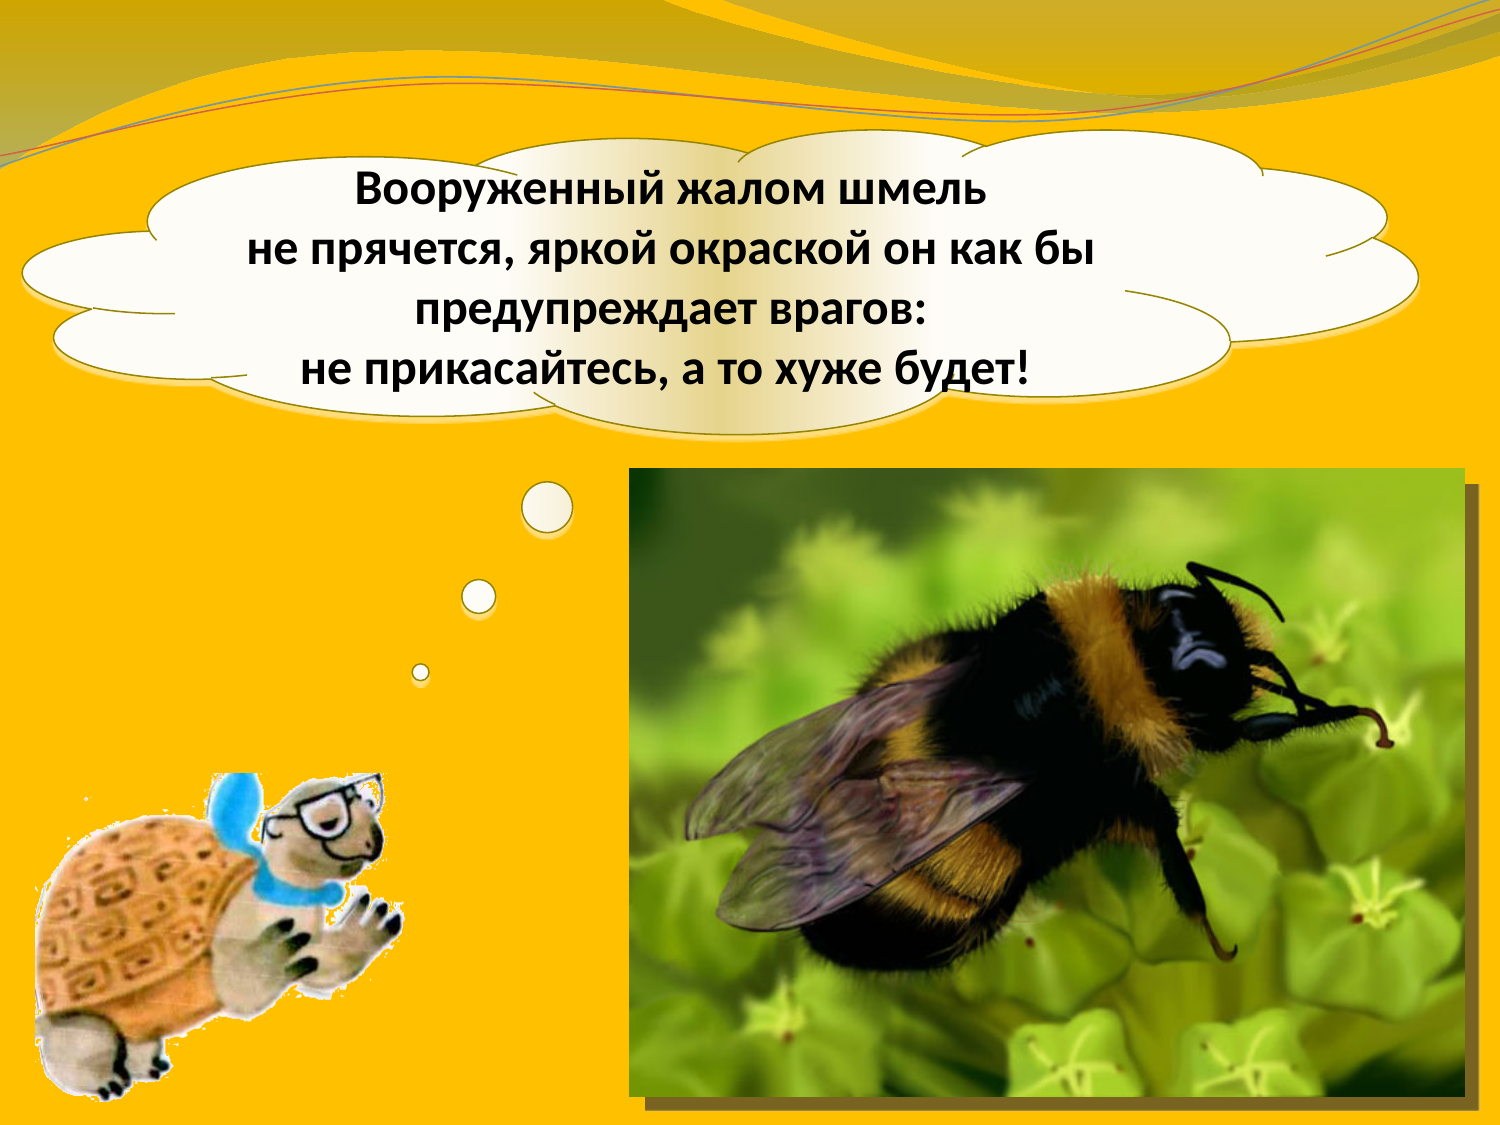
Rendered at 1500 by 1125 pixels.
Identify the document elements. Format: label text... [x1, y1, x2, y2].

text_box Вооруженный жалом шмель не прячется, яркой окраской он как бы предупреждает врагов: не прикасайтесь, а то хуже будет! [22, 129, 1419, 435]
picture [629, 468, 1465, 1097]
picture [35, 773, 411, 1110]
text_box Вооруженный жалом шмель не прячется, яркой окраской он как бы предупреждает врагов: не прикасайтесь, а то хуже будет! [521, 481, 573, 533]
